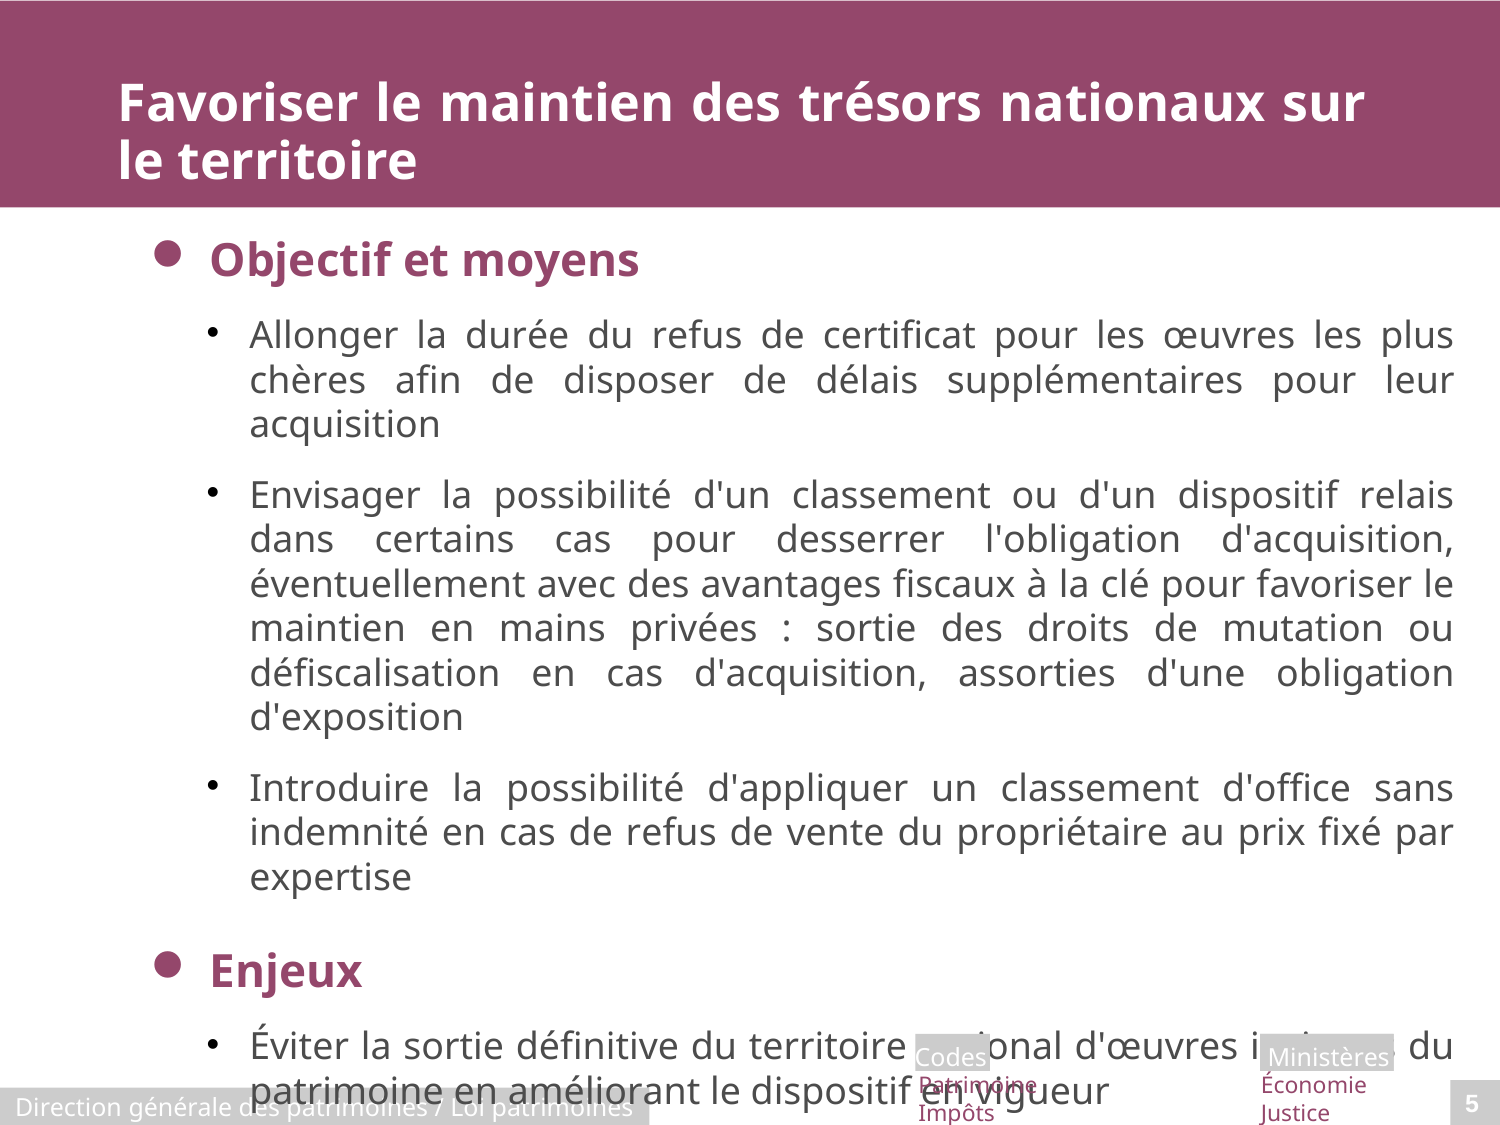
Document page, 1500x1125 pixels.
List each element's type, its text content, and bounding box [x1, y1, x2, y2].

title Favoriser le maintien des trésors nationaux sur le territoire [102, 59, 1382, 200]
text_box Codes [891, 1033, 1010, 1079]
list Objectif et moyens Allonger la durée du refus de certificat pour les œuvres les plus chères afin de disposer de délais supplémentaires pour leur acquisition Envisager la possibilité d'un classement ou d'un dispositif relais dans certains cas pour desserrer l'obligation d'acquisition, éventuellement avec des avantages fiscaux à la clé pour favoriser le maintien en mains privées : sortie des droits de mutation ou défiscalisation en cas d'acquisition, assorties d'une obligation d'exposition Introduire la possibilité d'appliquer un classement d'office sans indemnité en cas de refus de vente du propriétaire au prix fixé par expertise Enjeux Éviter la sortie définitive du territoire national d'œuvres insignes du patrimoine en améliorant le dispositif en vigueur [29, 224, 1471, 1111]
text_box Patrimoine Impôts [903, 1063, 1117, 1125]
text_box [0, 0, 1500, 208]
text_box Économie Justice [1246, 1063, 1459, 1125]
text_box Ministères [1251, 1033, 1406, 1063]
